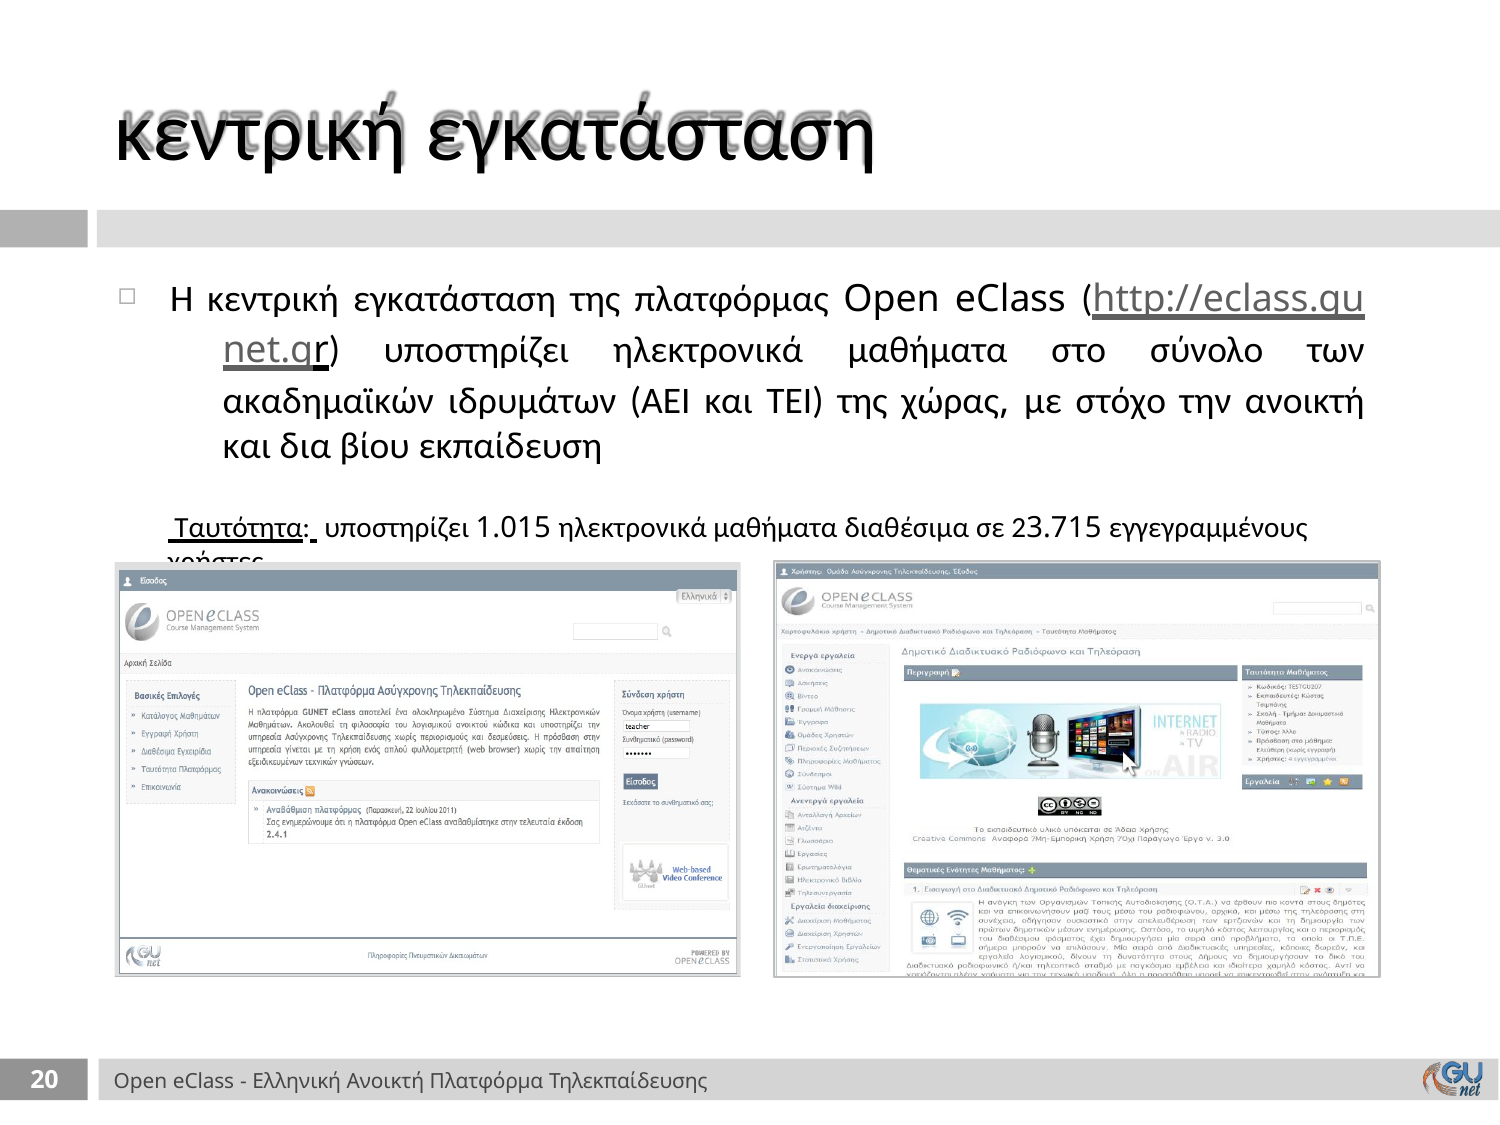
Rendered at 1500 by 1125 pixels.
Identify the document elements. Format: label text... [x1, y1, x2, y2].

text_box [115, 562, 741, 976]
text_box [776, 562, 1378, 976]
text_box [0, 1058, 88, 1101]
text_box Η κεντρική εγκατάσταση της πλατφόρμας Open eClass (http://eclass.gunet.gr) υποστηρίζει ηλεκτρονικά μαθήματα στο σύνολο των ακαδημαϊκών ιδρυμάτων (ΑΕΙ και ΤΕΙ) της χώρας, με στόχο την ανοικτή και δια βίου εκπαίδευση Ταυτότητα: υποστηρίζει 1.015 ηλεκτρονικά μαθήματα διαθέσιμα σε 23.715 εγγεγραμμένους χρήστες [113, 273, 1386, 482]
text_box [98, 1058, 1499, 1101]
text_box [63, 42, 971, 177]
text_box 20 [26, 1063, 62, 1093]
title κεντρική εγκατάσταση [89, 77, 1411, 165]
text_box Open eClass - Ελληνική Ανοικτή Πλατφόρμα Τηλεκπαίδευσης [111, 1068, 753, 1094]
